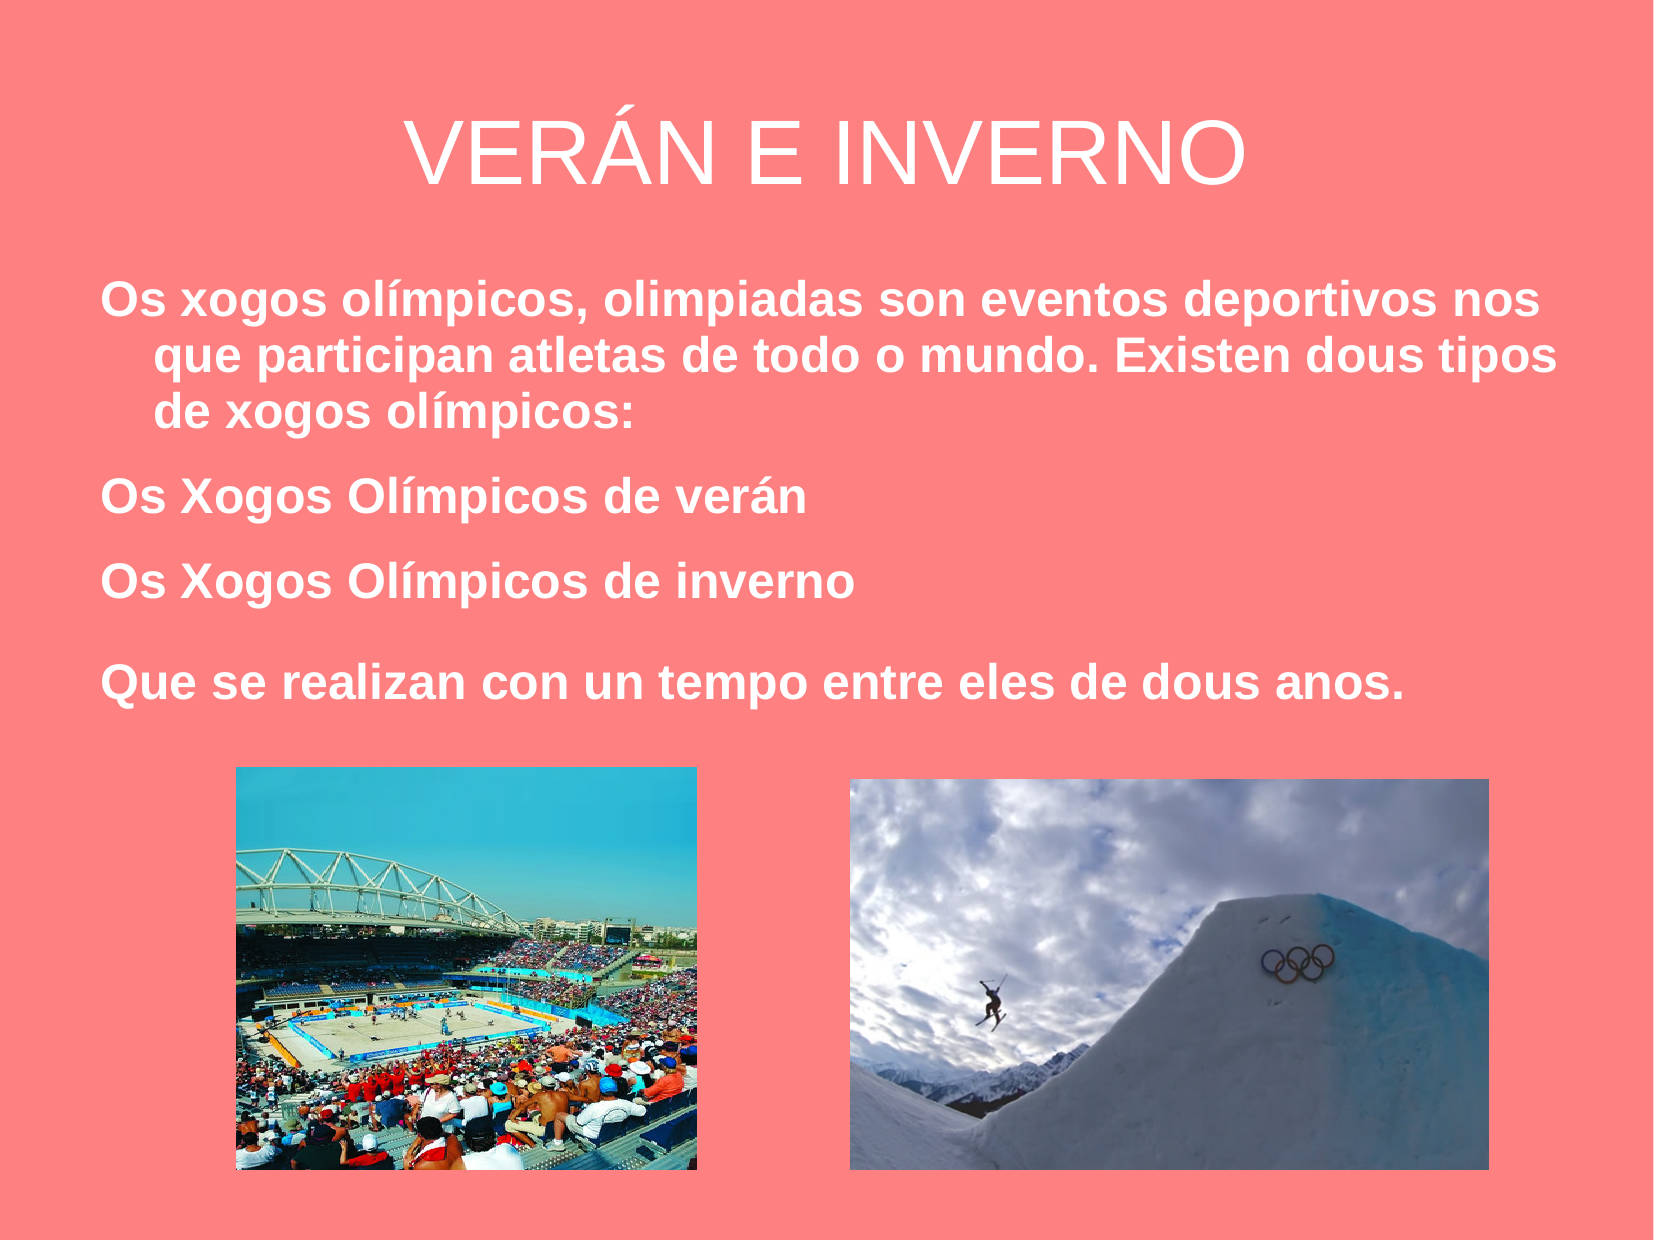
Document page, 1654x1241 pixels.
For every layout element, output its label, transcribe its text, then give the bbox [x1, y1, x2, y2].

picture [850, 779, 1489, 1170]
title VERÁN E INVERNO [82, 49, 1571, 257]
list Os xogos olímpicos, olimpiadas son eventos deportivos nos que participan atletas de todo o mundo. Existen dous tipos de xogos olímpicos: Os Xogos Olímpicos de verán Os Xogos Olímpicos de inverno Que se realizan con un tempo entre eles de dous anos. [82, 271, 1571, 721]
picture [236, 767, 697, 1170]
